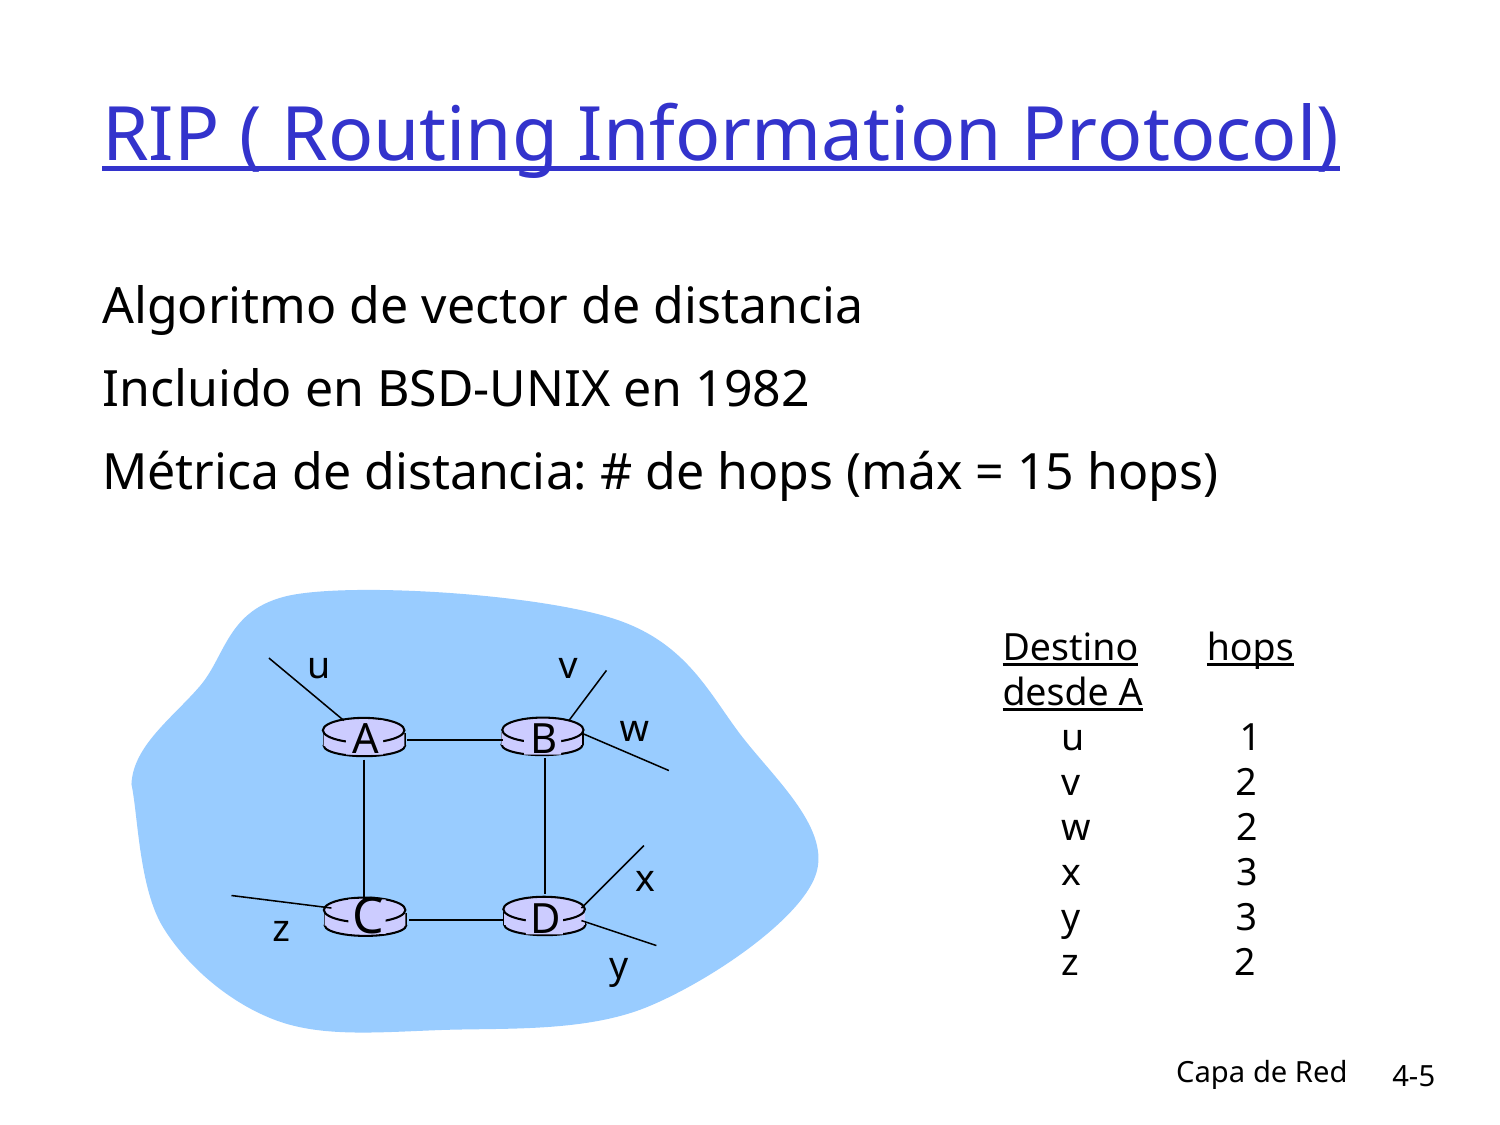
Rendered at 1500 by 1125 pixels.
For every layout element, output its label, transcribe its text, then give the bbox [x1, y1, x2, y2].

text_box u [292, 632, 346, 694]
text_box w [604, 696, 665, 757]
text_box A [337, 704, 394, 771]
text_box x [620, 846, 670, 907]
text_box B [515, 704, 573, 771]
text_box [131, 589, 819, 1033]
list Algoritmo de vector de distancia Incluido en BSD-UNIX en 1982 Métrica de distancia: # de hops (máx = 15 hops) [87, 262, 1438, 659]
text_box z [257, 896, 306, 957]
text_box D [515, 884, 576, 950]
title RIP ( Routing Information Protocol) [87, 37, 1428, 225]
text_box v [543, 633, 593, 695]
text_box Destino hops desde A u 1 v 2 w 2 x 3 y 3 z 2 [987, 614, 1309, 1036]
text_box C [337, 875, 399, 952]
text_box y [594, 933, 644, 995]
